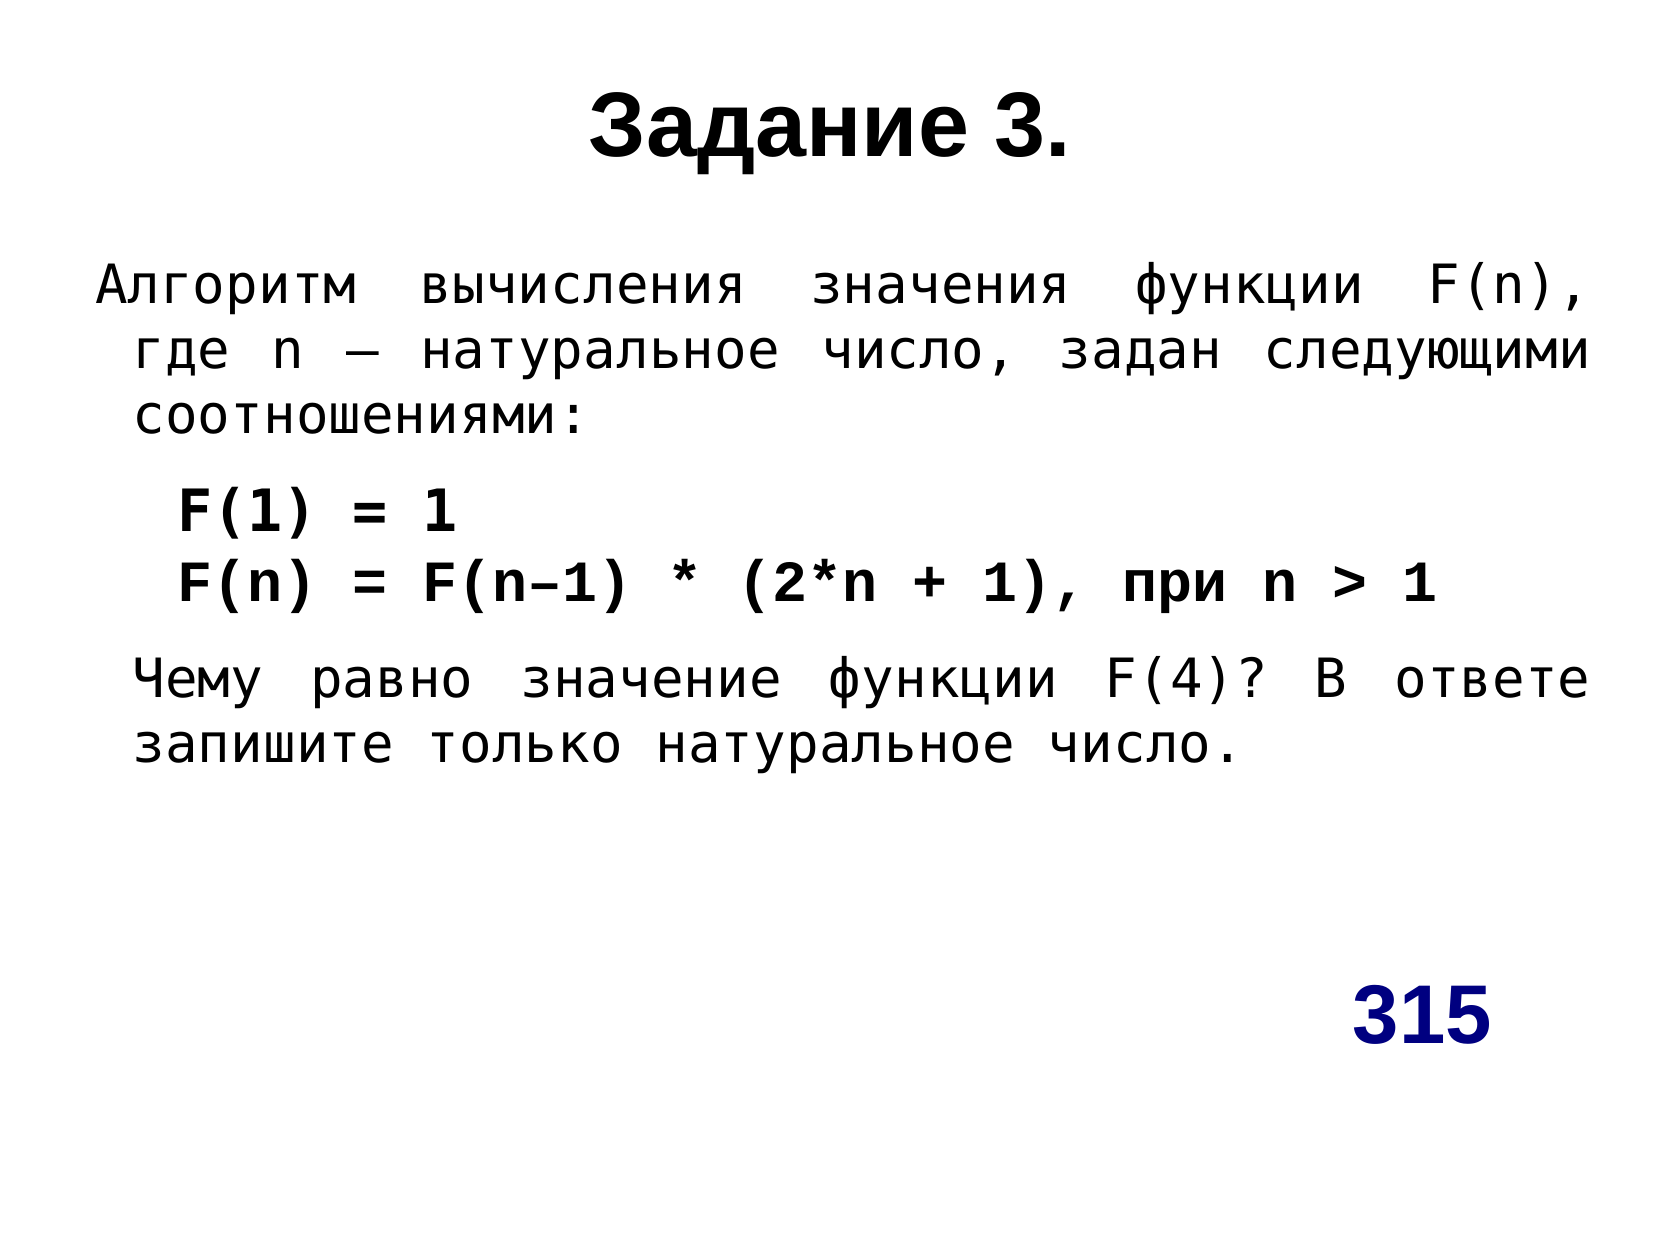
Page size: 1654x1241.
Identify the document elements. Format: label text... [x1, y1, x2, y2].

list Алгоритм вычисления значения функции F(n), где n – натуральное число, задан следующими соотношениями: F(1) = 1 F(n) = F(n–1) * (2*n + 1), при n > 1 Чему равно значение функции F(4)? В ответе запишите только натуральное число. [58, 241, 1609, 1194]
text_box 315 [1313, 960, 1532, 1117]
title Задание 3. [82, 45, 1571, 241]
